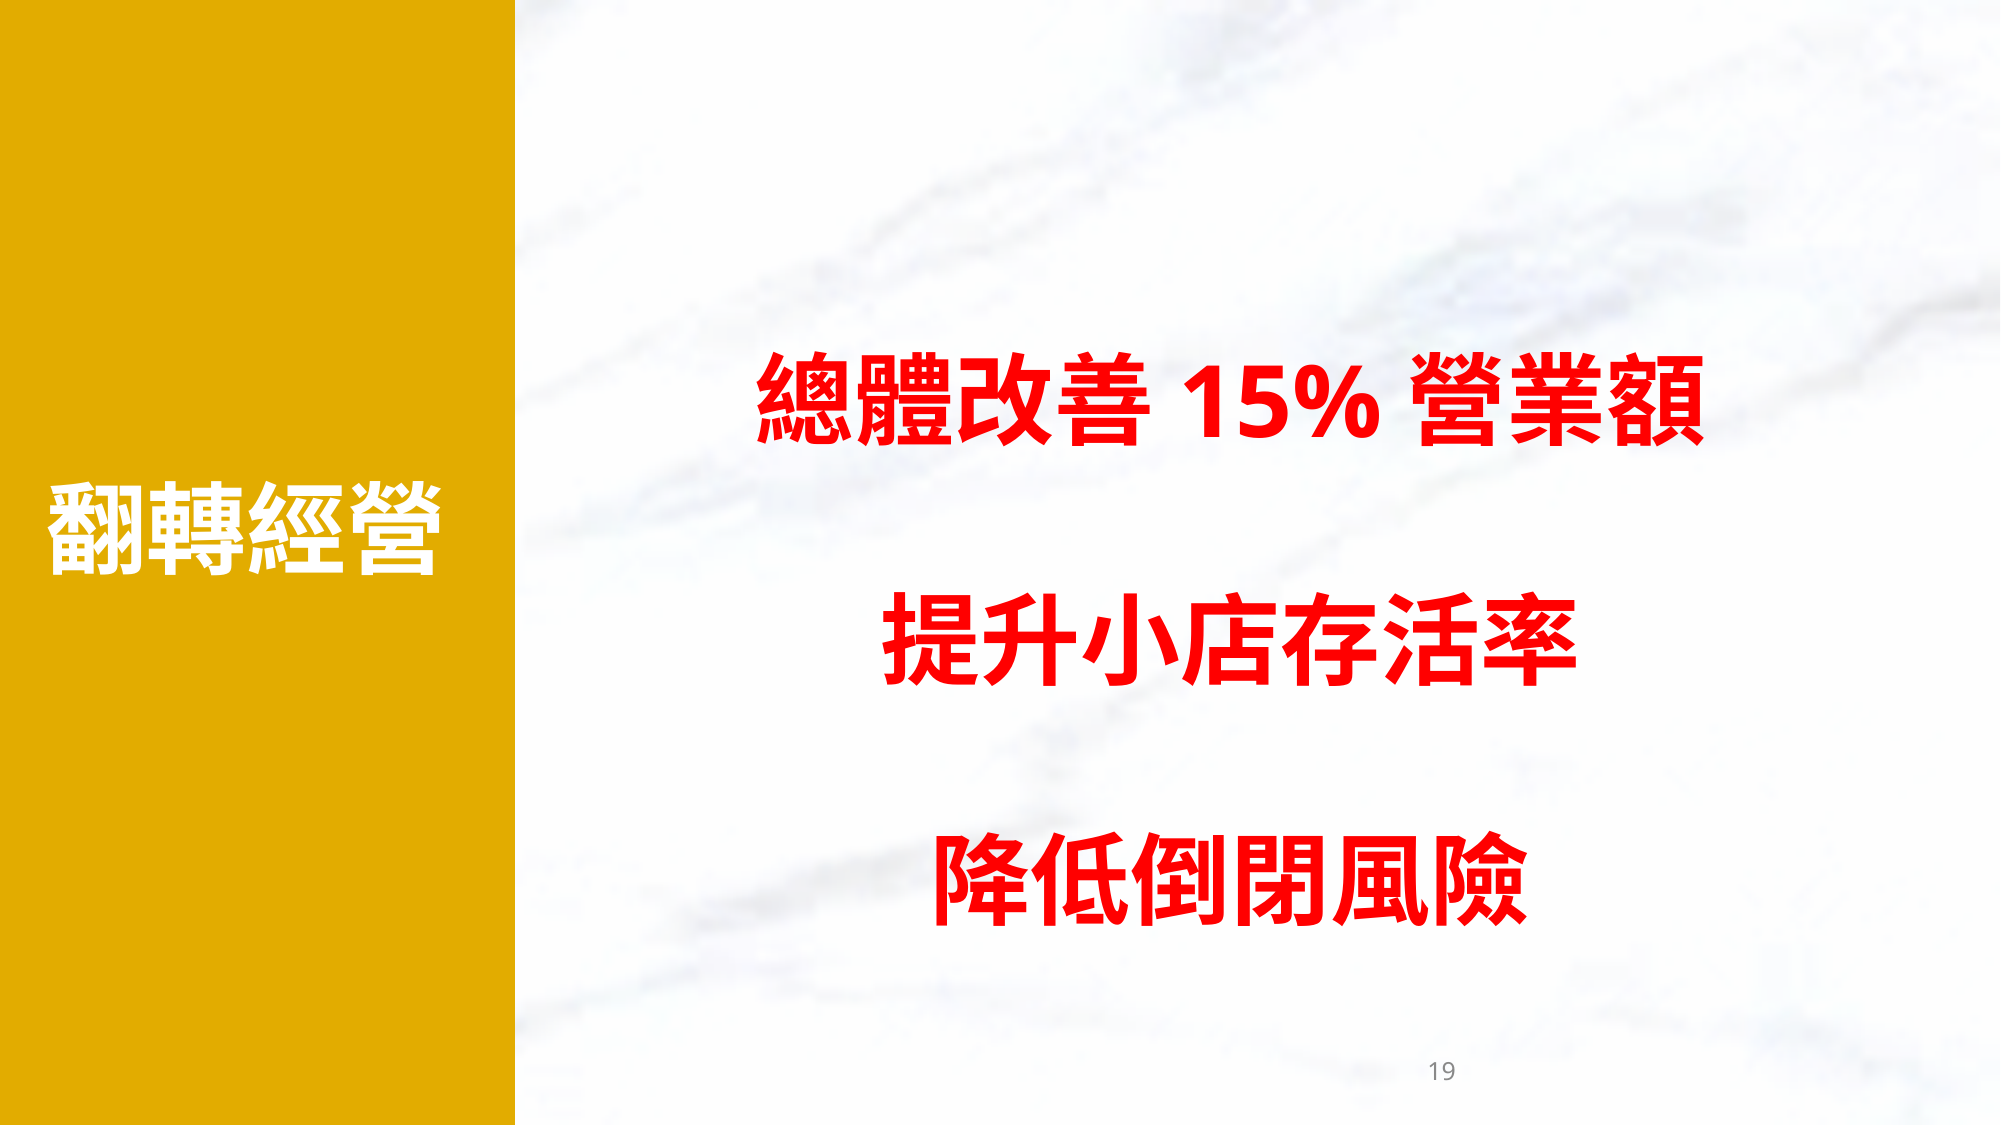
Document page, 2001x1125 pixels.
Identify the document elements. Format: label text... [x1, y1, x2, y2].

text_box [0, 0, 515, 1125]
text_box 翻轉經營 [19, 398, 475, 596]
text_box 19 [1412, 1042, 1863, 1103]
text_box 總體改善15%營業額 提升小店存活率 降低倒閉風險 [756, 209, 1706, 915]
